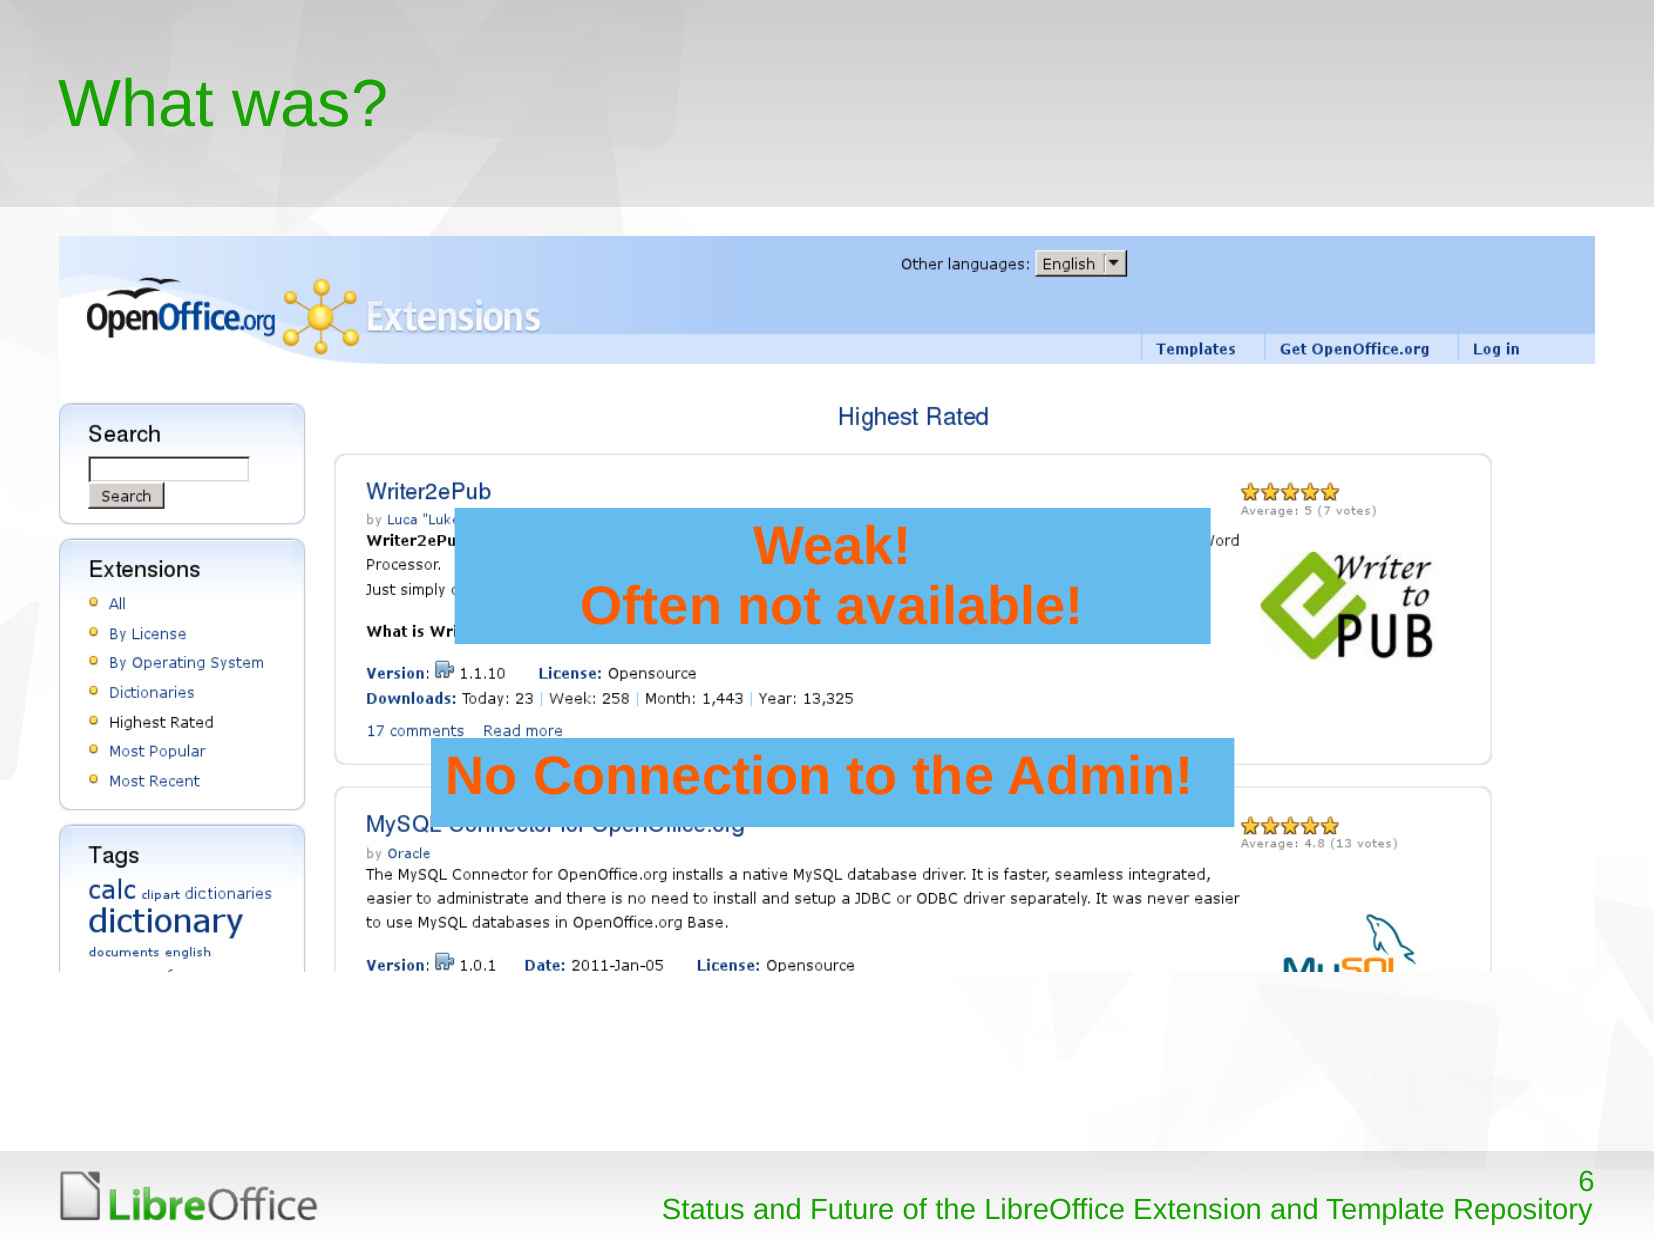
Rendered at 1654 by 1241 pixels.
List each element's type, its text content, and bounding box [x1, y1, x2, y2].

text_box No Connection to the Admin! [431, 738, 1235, 827]
title What was? [59, 29, 1595, 178]
text_box Weak! Often not available! [454, 507, 1211, 644]
picture [41, 1152, 337, 1240]
picture [0, 0, 1654, 1169]
